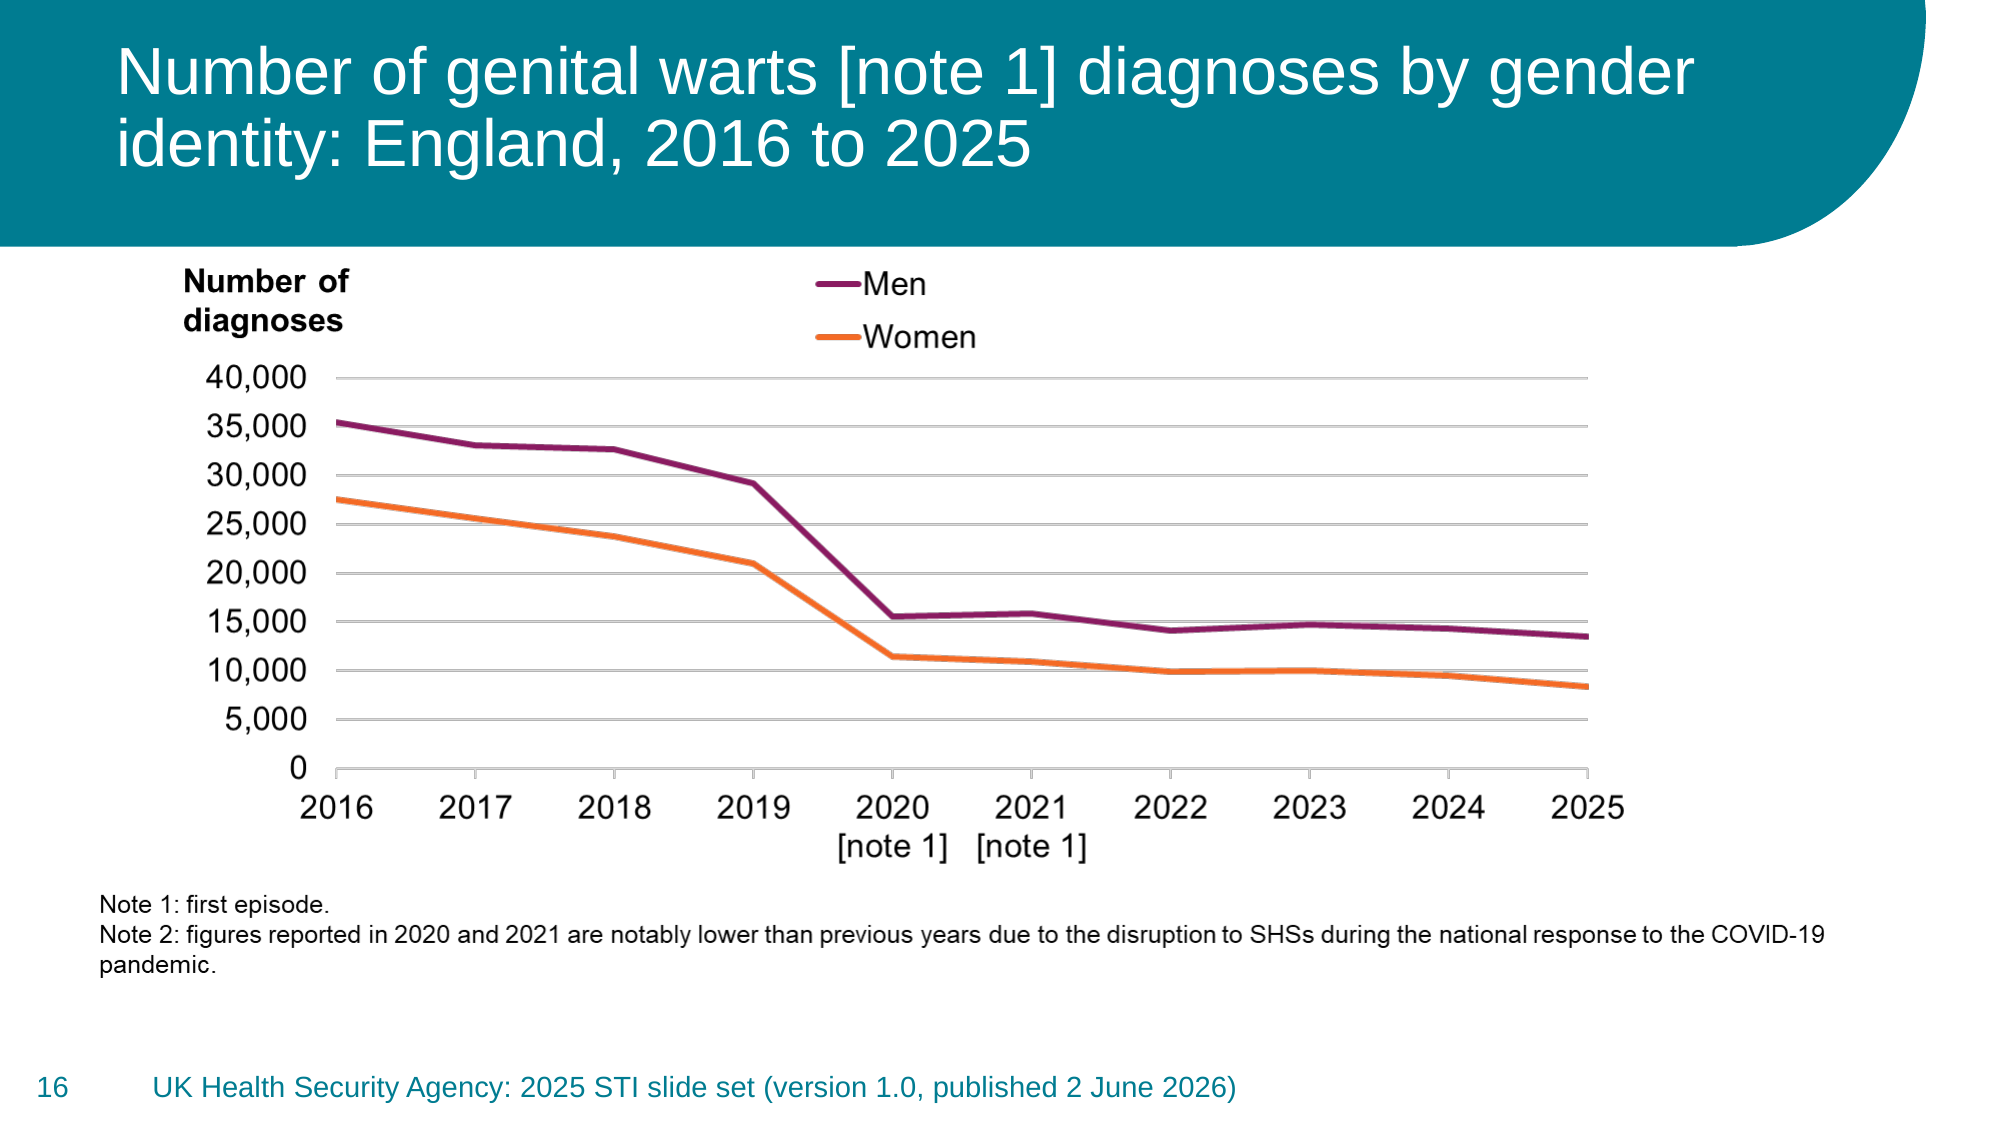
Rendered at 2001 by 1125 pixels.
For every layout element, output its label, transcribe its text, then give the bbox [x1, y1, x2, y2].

picture [84, 257, 1931, 993]
text_box [21, 1056, 120, 1117]
title Number of genital warts [note 1] diagnoses by gender identity: England, 2016 to 2025 [101, 29, 1921, 189]
text_box UK Health Security Agency: 2025 STI slide set (version 1.0, published 2 June 2026) [137, 1056, 1780, 1116]
